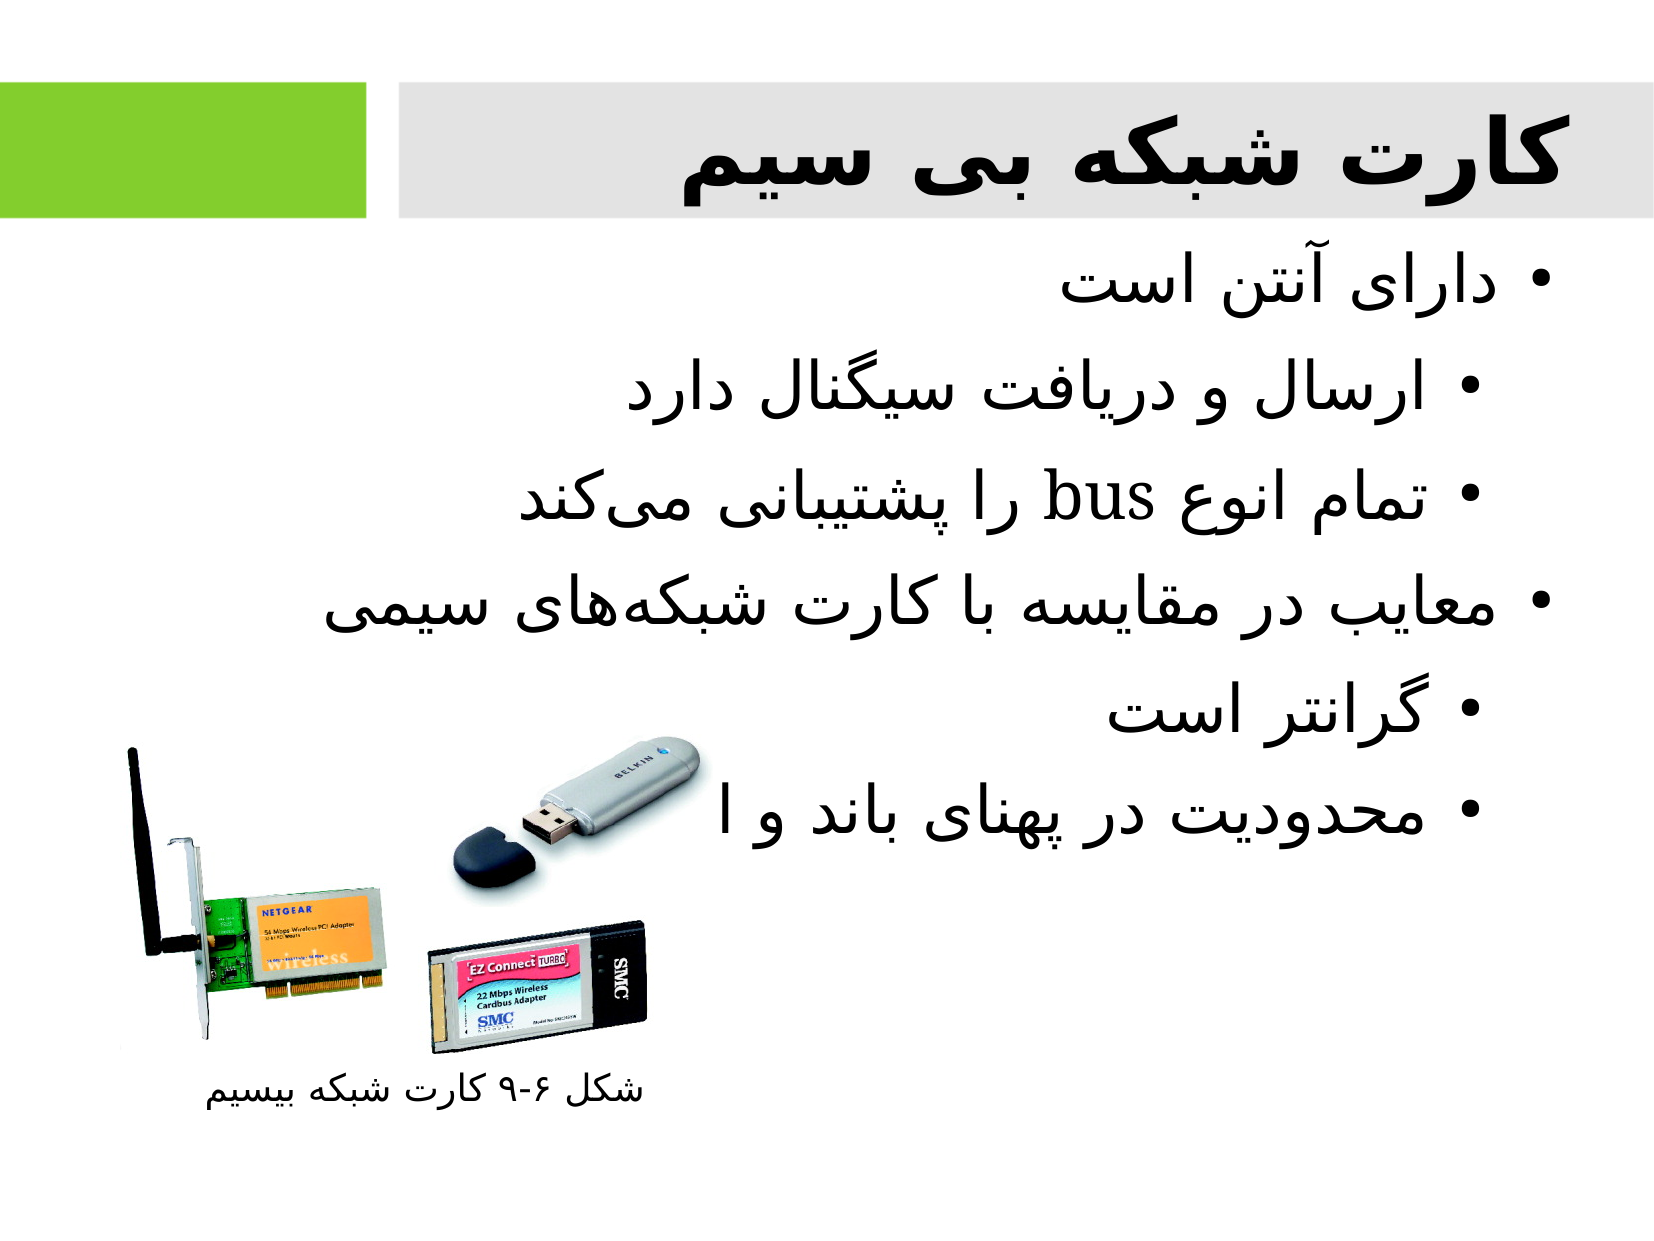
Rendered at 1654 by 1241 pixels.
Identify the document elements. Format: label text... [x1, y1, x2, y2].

list دارای آنتن است ارسال و دریافت سیگنال دارد تمام انوع bus را پشتیبانی می‌کند معایب در مقایسه با کارت شبکه‌های سیمی گرانتر است محدودیت در پهنای باند و امنیت [82, 240, 1571, 925]
picture [0, 0, 1654, 1241]
text_box شکل ۶-۹ کارت شبکه بیسیم [119, 1056, 696, 1118]
title کارت شبکه بی سیم [82, 49, 1571, 240]
